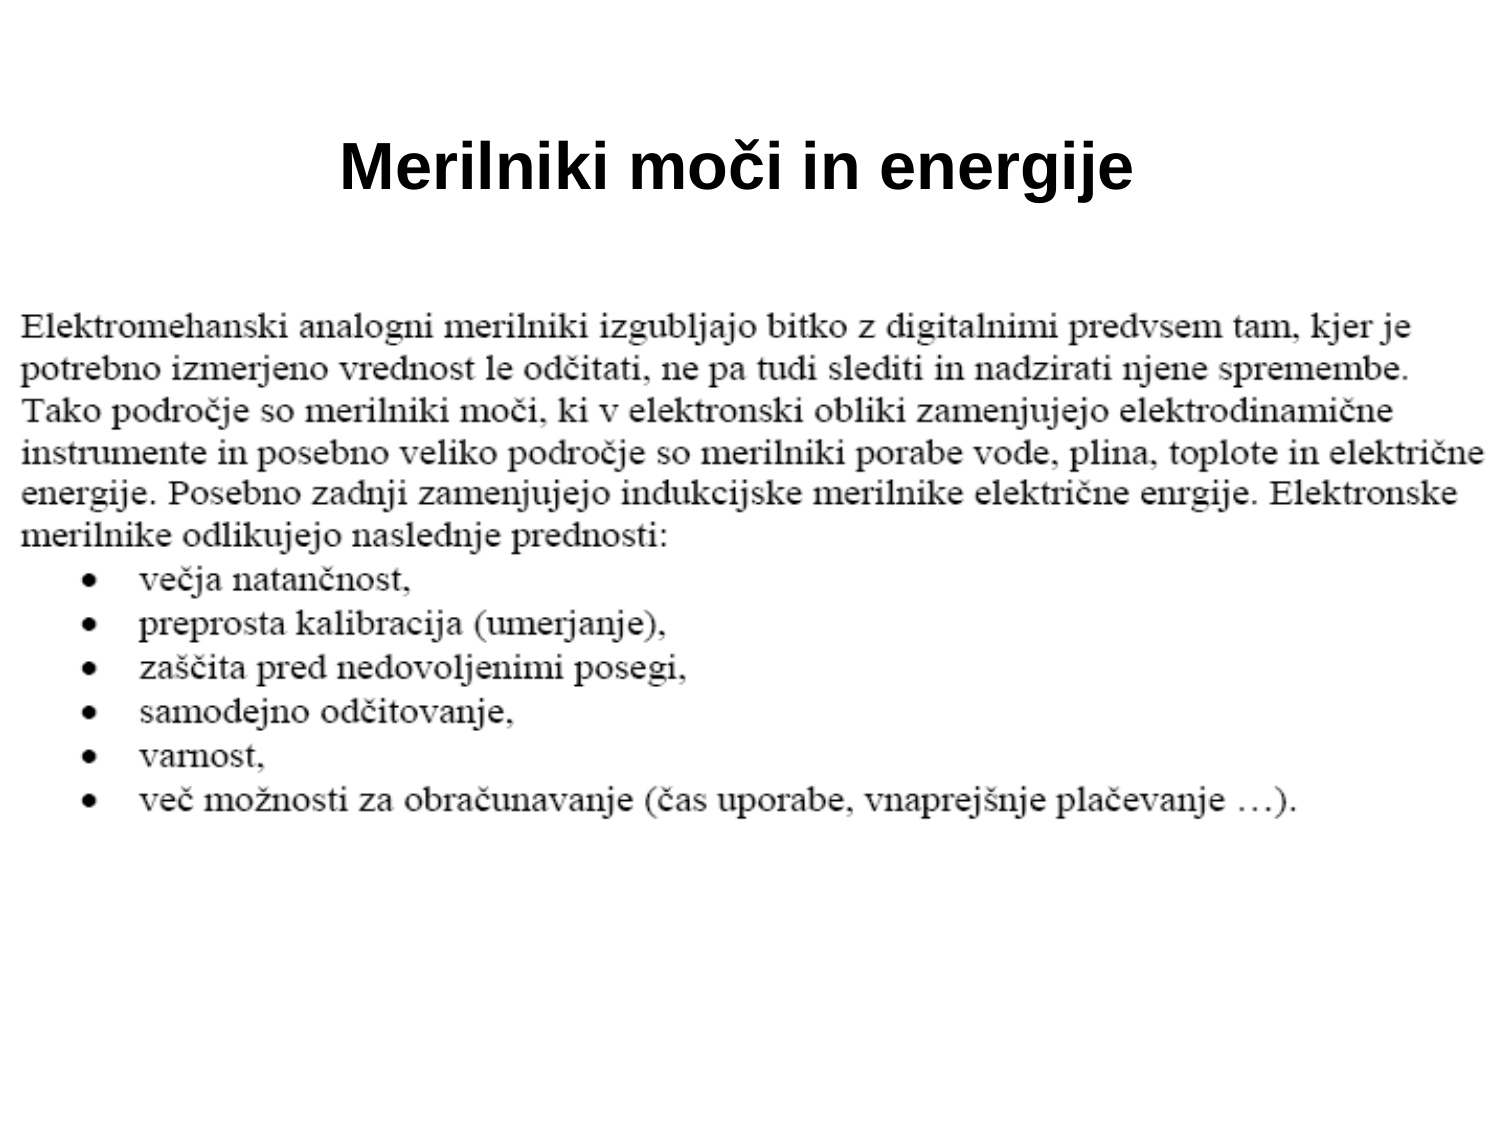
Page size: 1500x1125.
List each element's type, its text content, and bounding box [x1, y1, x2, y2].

title Merilniki moči in energije [100, 42, 1376, 278]
picture [0, 278, 1500, 823]
